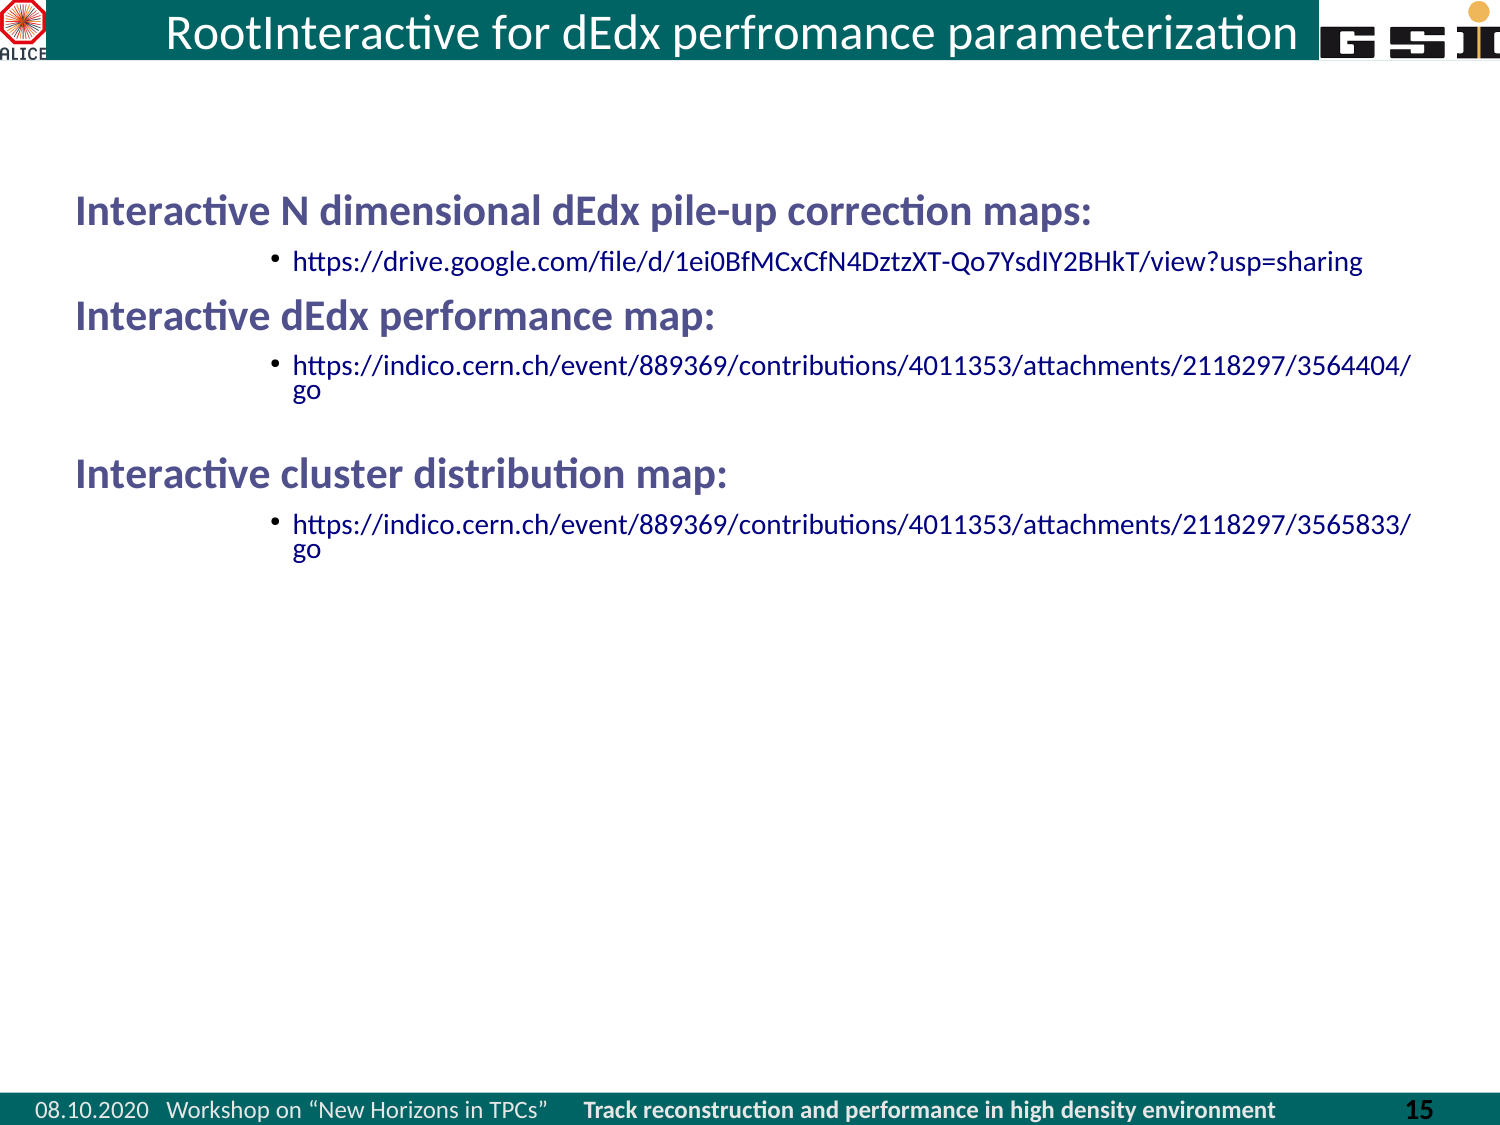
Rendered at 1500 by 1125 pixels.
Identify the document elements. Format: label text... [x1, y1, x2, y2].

list Interactive N dimensional dEdx pile-up correction maps: https://drive.google.com/file/d/1ei0BfMCxCfN4DztzXT-Qo7YsdIY2BHkT/view?usp=sharing Interactive dEdx performance map: https://indico.cern.ch/event/889369/contributions/4011353/attachments/2118297/3564404/go Interactive cluster distribution map: https://indico.cern.ch/event/889369/contributions/4011353/attachments/2118297/3565833/go [75, 112, 1426, 1013]
title RootInteractive for dEdx perfromance parameterization [75, 0, 1424, 68]
picture [0, 0, 46, 60]
picture [1424, 0, 1500, 60]
